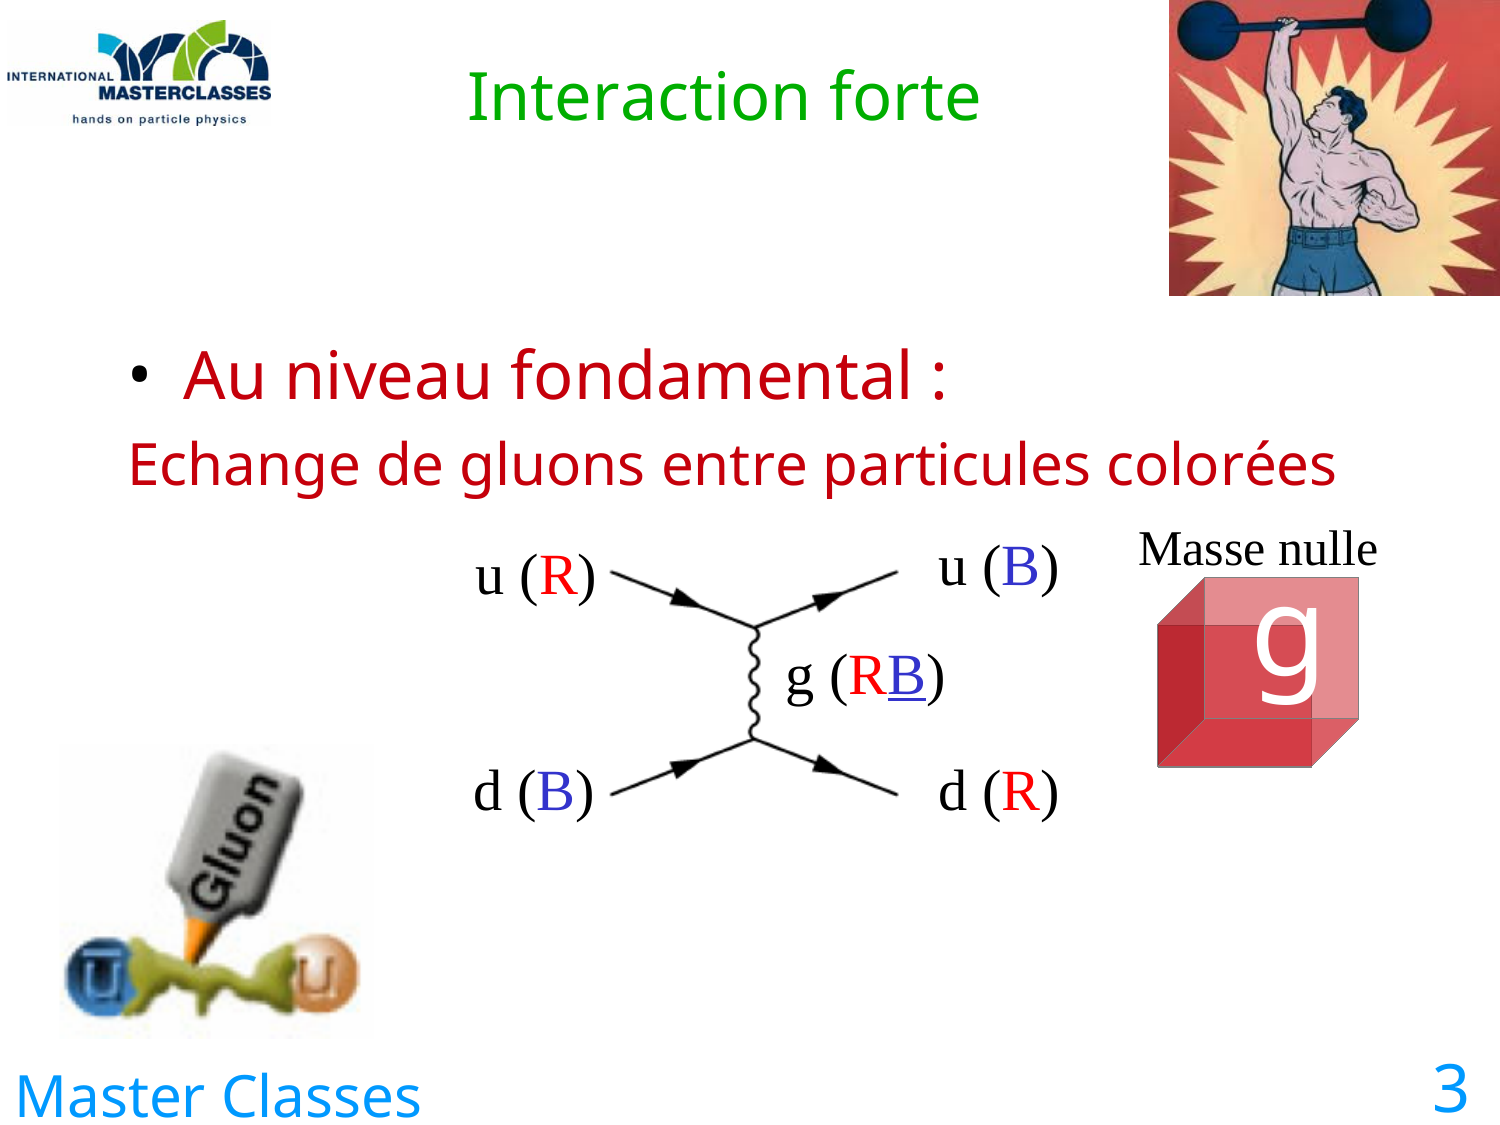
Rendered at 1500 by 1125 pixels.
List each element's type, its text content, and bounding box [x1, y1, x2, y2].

text_box [1157, 583, 1359, 768]
picture [585, 542, 935, 818]
text_box u (B) [923, 519, 1075, 606]
picture [2, 10, 187, 130]
title Interaction forte [187, 0, 1169, 188]
text_box d (B) [458, 744, 610, 831]
picture [1169, 0, 1500, 296]
text_box g [1235, 583, 1329, 709]
text_box u (R) [461, 528, 613, 614]
picture [59, 744, 374, 1039]
text_box Masse nulle [1123, 507, 1394, 583]
text_box g (RB) [771, 628, 961, 714]
list Au niveau fondamental : Echange de gluons entre particules colorées [112, 324, 1500, 1075]
text_box d (R) [923, 744, 1075, 831]
